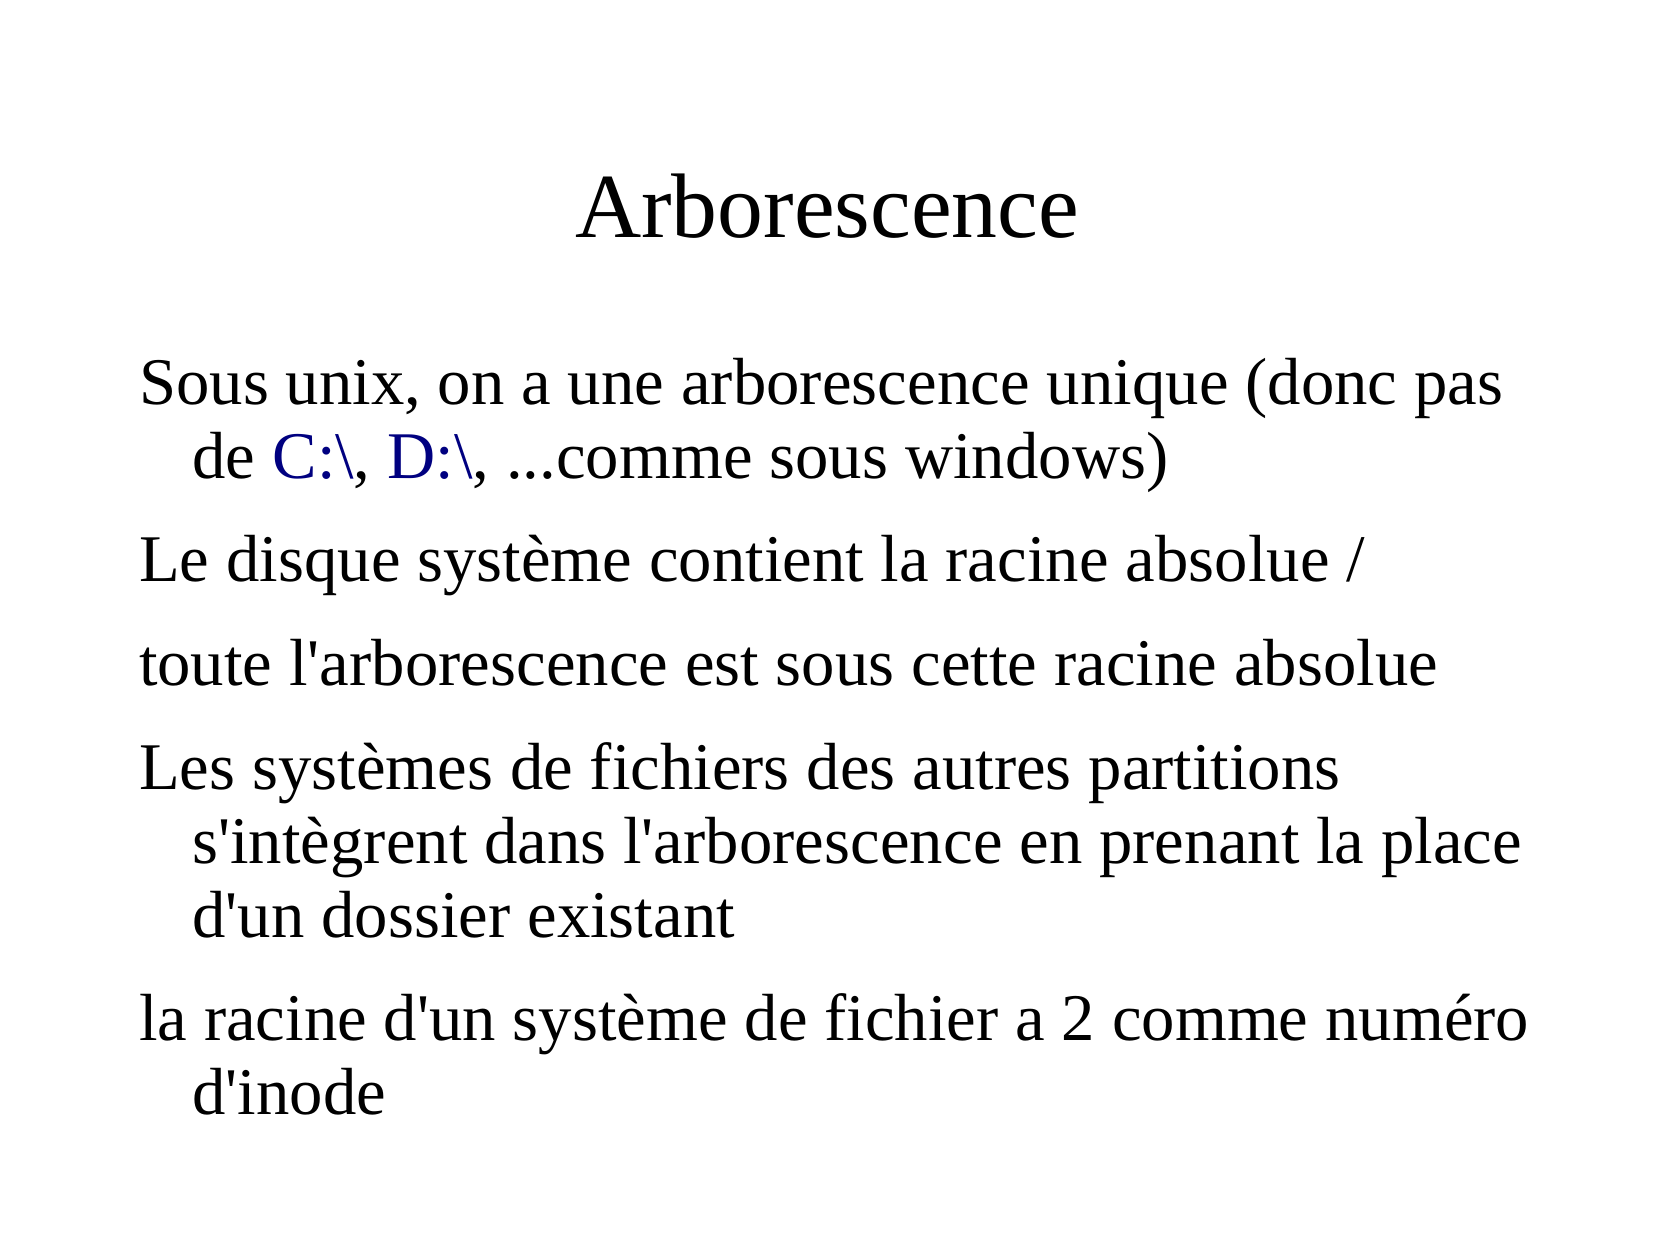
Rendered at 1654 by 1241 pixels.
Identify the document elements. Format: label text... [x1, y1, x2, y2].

list Sous unix, on a une arborescence unique (donc pas de C:\, D:\, ...comme sous windows) Le disque système contient la racine absolue / toute l'arborescence est sous cette racine absolue Les systèmes de fichiers des autres partitions s'intègrent dans l'arborescence en prenant la place d'un dossier existant la racine d'un système de fichier a 2 comme numéro d'inode [121, 344, 1534, 1130]
title Arborescence [121, 102, 1534, 311]
